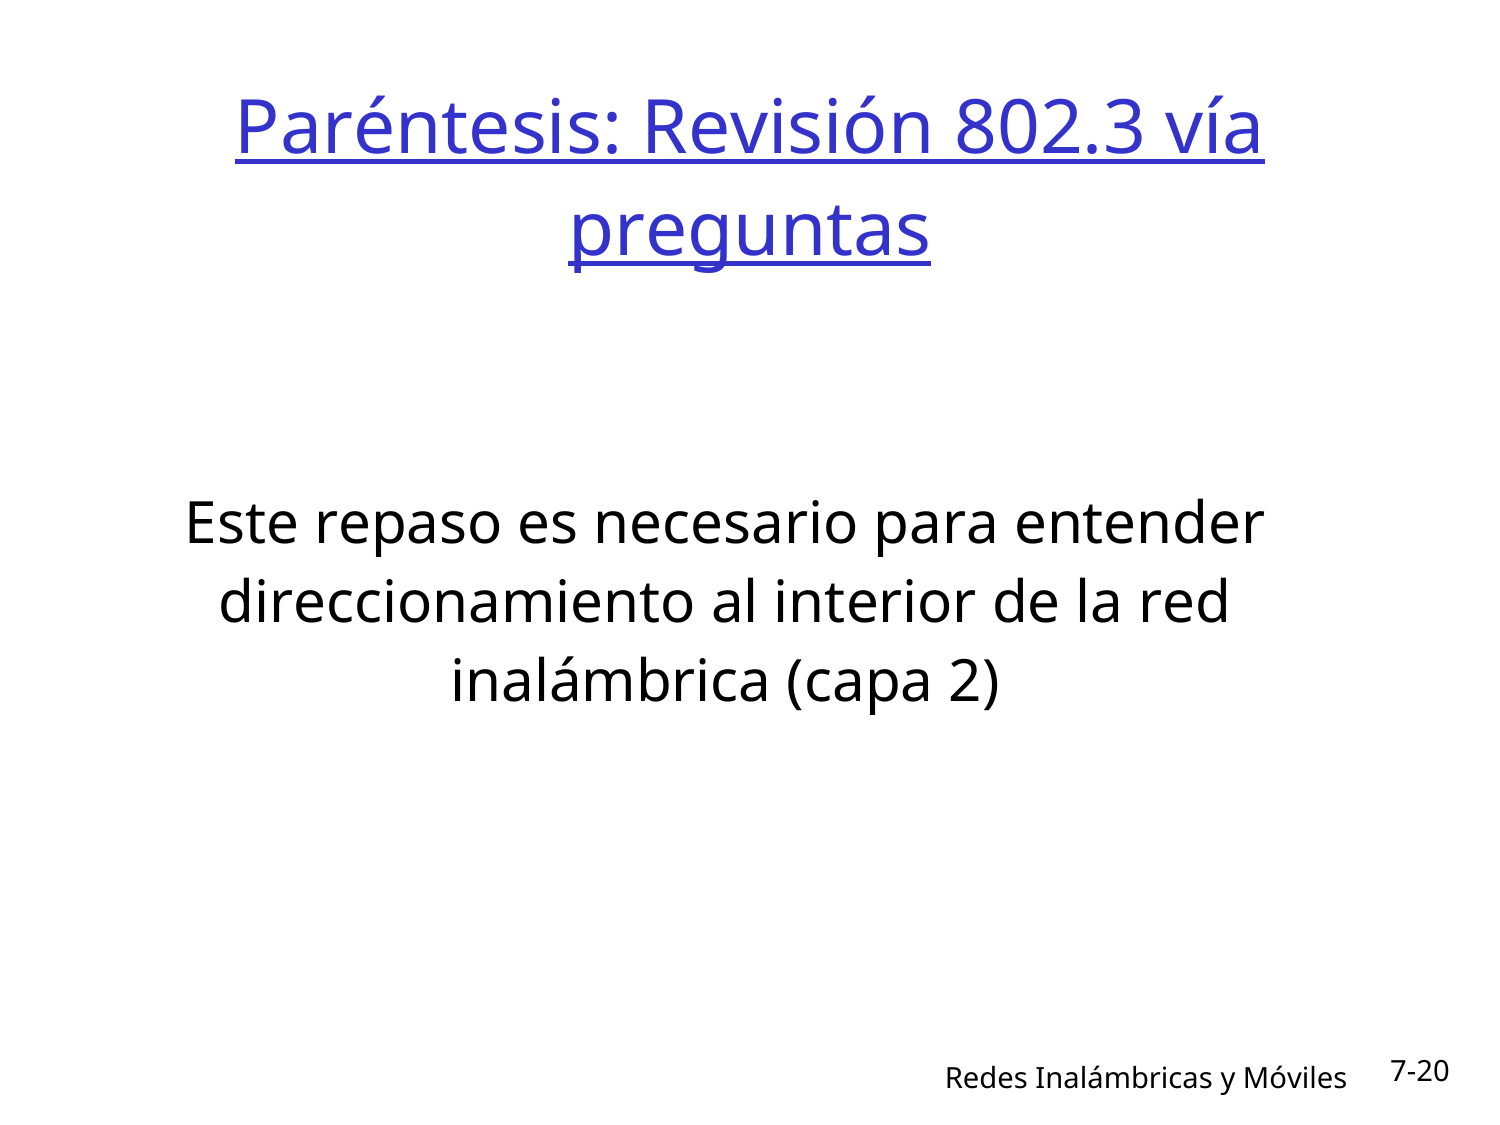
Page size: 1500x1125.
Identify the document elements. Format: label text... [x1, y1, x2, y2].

subtitle Este repaso es necesario para entender direccionamiento al interior de la red inalámbrica (capa 2) [87, 187, 1363, 1013]
title Paréntesis: Revisión 802.3 vía preguntas [112, 87, 1388, 263]
